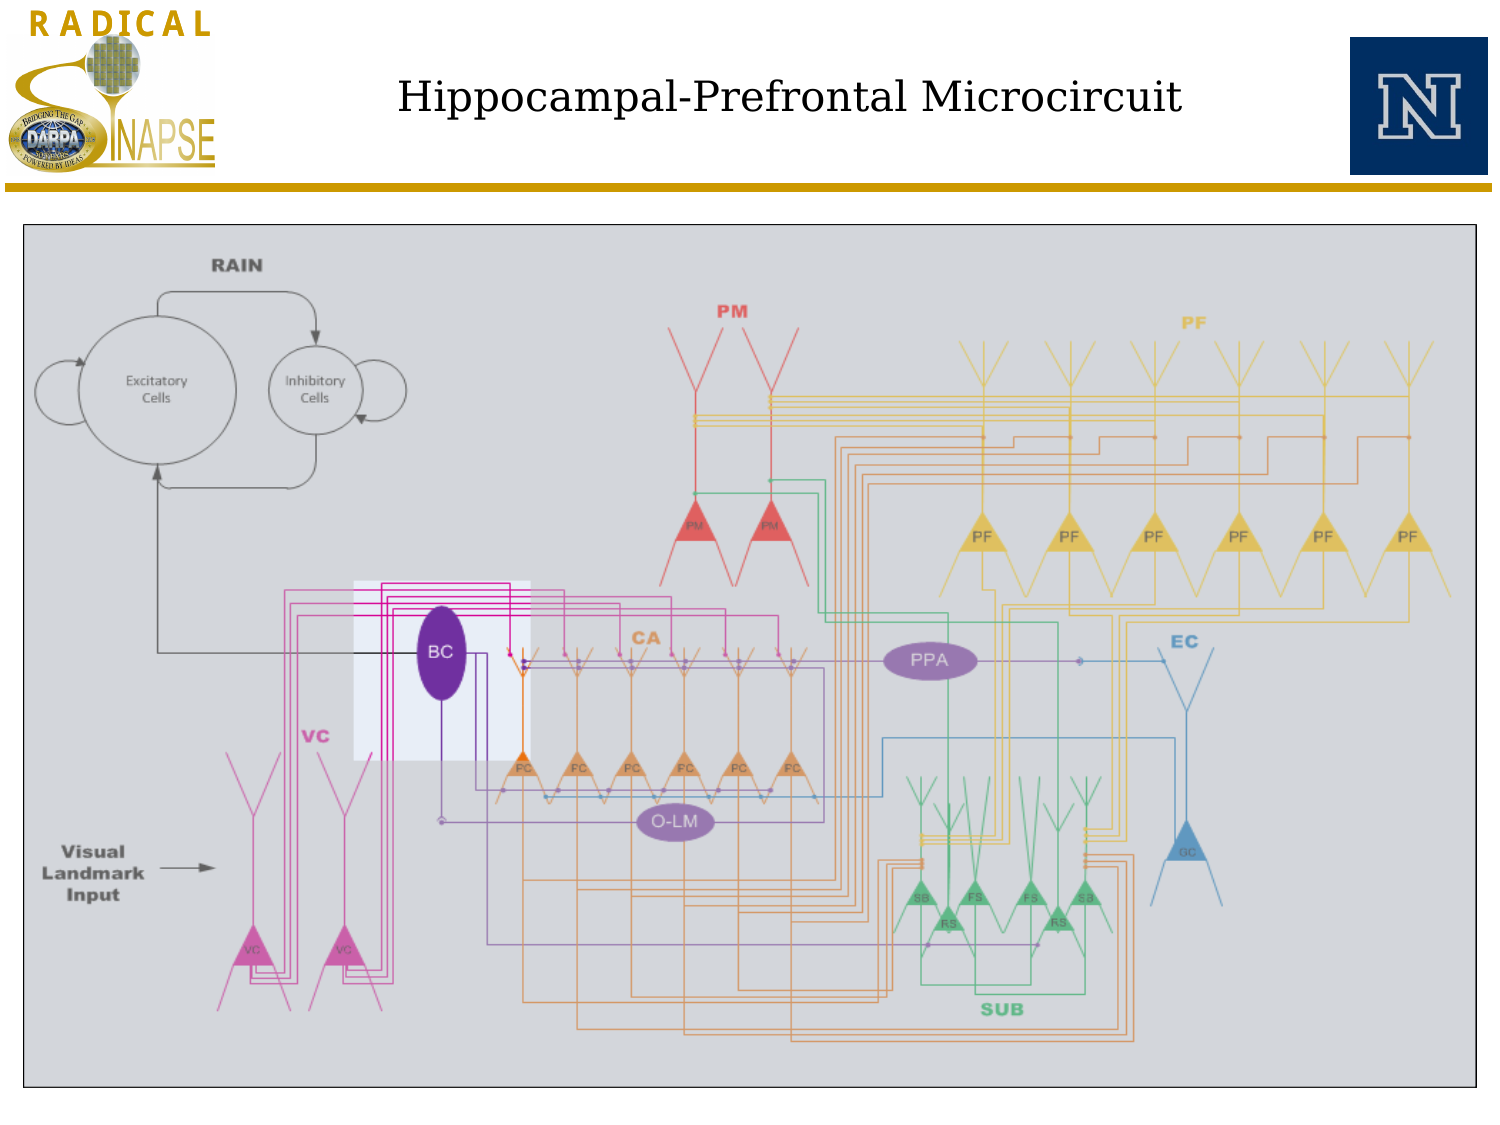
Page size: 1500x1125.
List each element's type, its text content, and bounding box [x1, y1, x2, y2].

picture [354, 581, 530, 760]
text_box Hippocampal-Prefrontal Microcircuit [382, 62, 1198, 128]
text_box [24, 224, 1476, 1088]
picture [1350, 37, 1488, 175]
